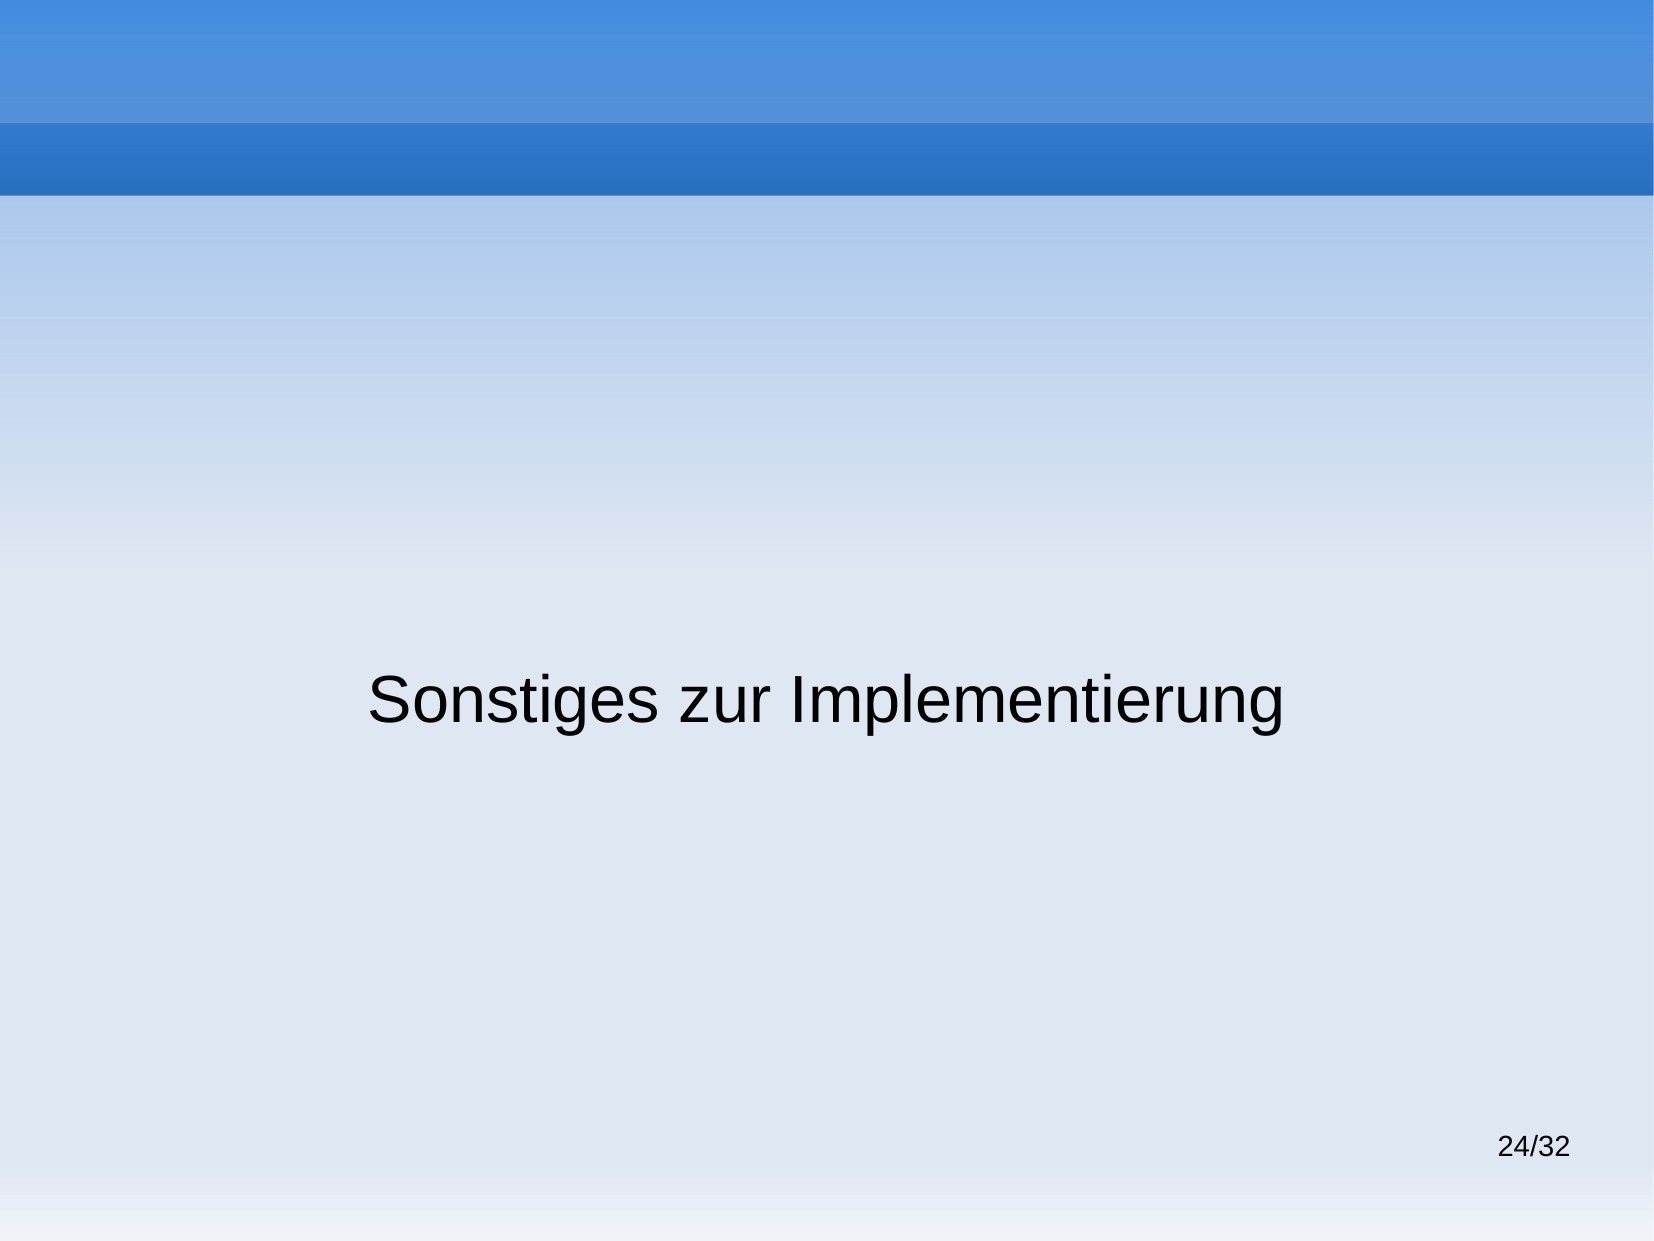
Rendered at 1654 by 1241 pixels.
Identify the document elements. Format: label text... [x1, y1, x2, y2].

title [76, 0, 1565, 208]
picture [0, 0, 1654, 1241]
subtitle Sonstiges zur Implementierung [82, 297, 1571, 1102]
